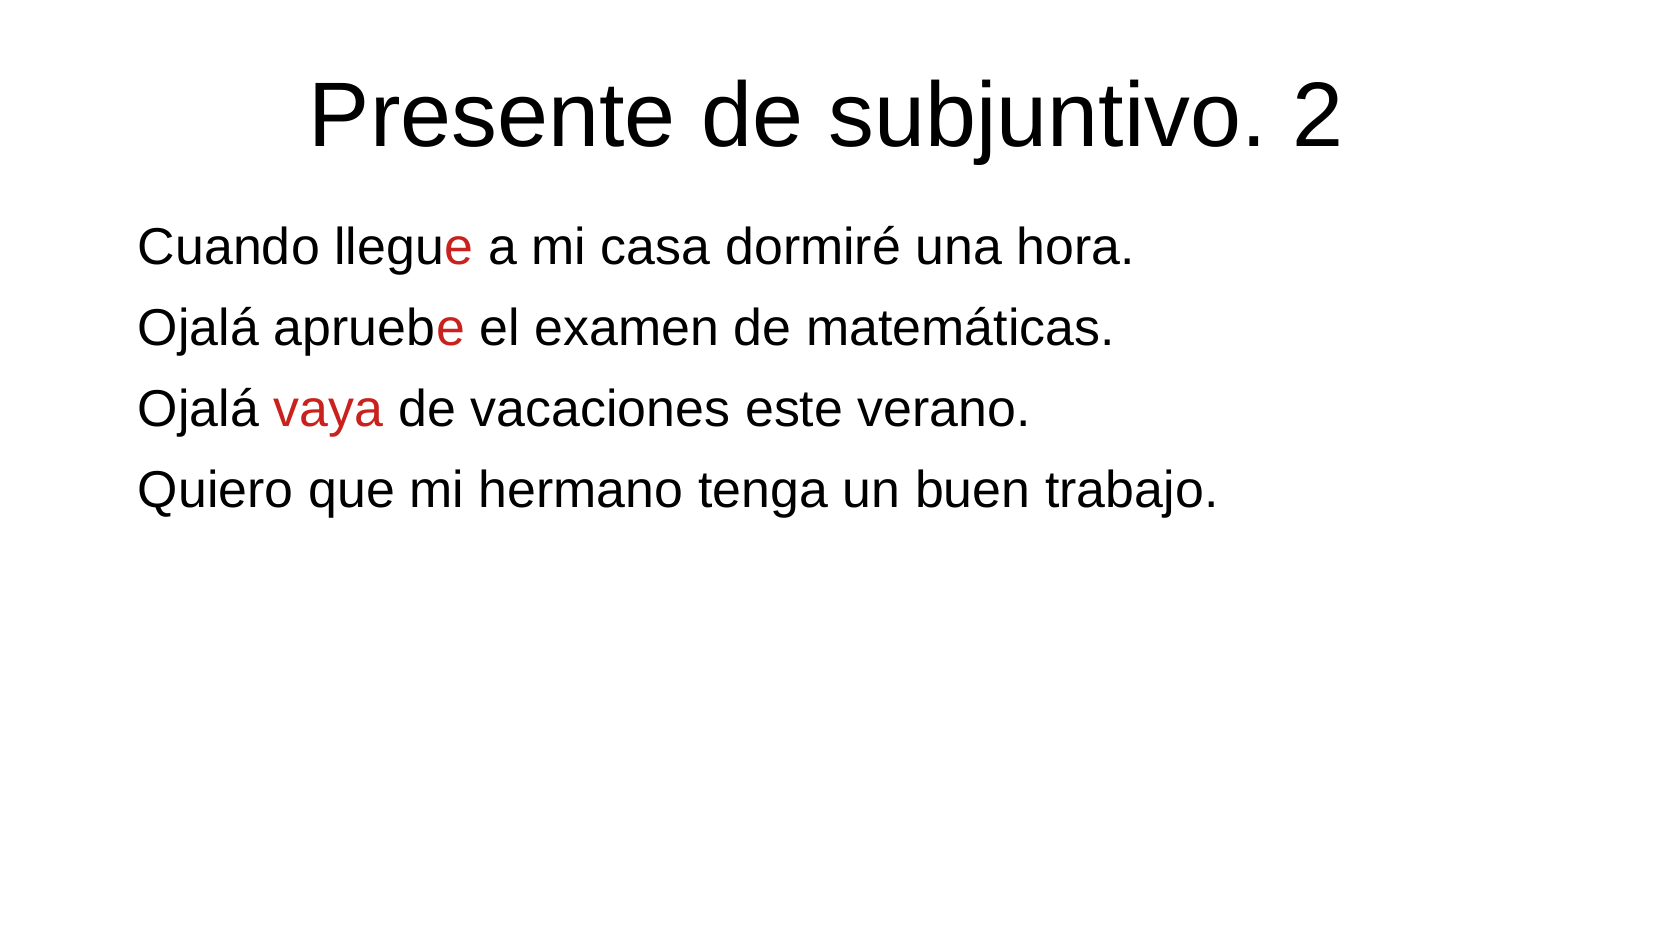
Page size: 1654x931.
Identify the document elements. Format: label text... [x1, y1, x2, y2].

title Presente de subjuntivo. 2 [82, 37, 1571, 193]
list Cuando llegue a mi casa dormiré una hora. Ojalá apruebe el examen de matemáticas. Ojalá vaya de vacaciones este verano. Quiero que mi hermano tenga un buen trabajo. [82, 217, 1571, 520]
